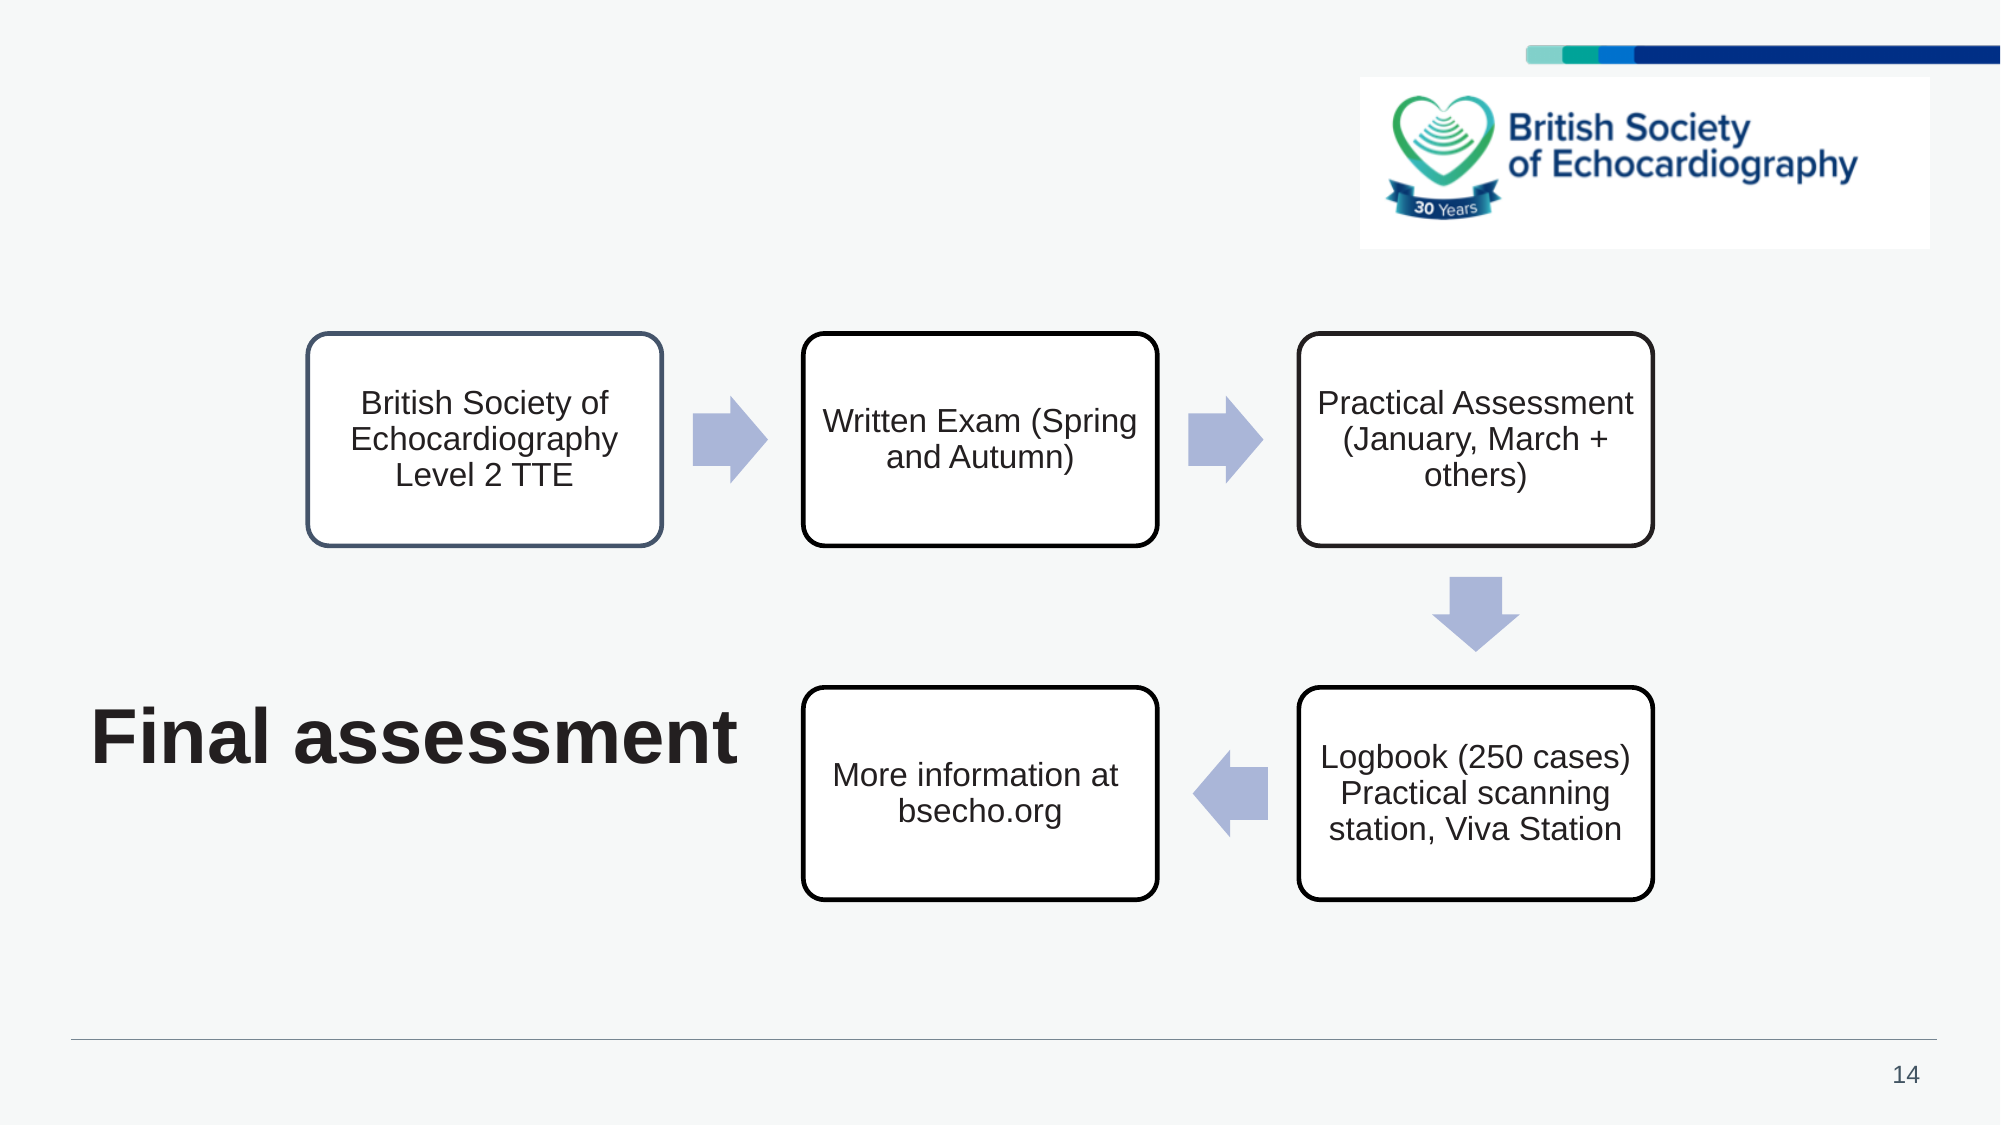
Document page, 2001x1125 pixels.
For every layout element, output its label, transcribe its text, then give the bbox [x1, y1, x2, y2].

text_box Logbook (250 cases) Practical scanning station, Viva Station [1298, 687, 1653, 900]
text_box [1188, 395, 1264, 484]
text_box Practical Assessment (January, March + others) [1298, 333, 1653, 546]
text_box [1432, 576, 1520, 652]
text_box Written Exam (Spring and Autumn) [803, 333, 1158, 546]
text_box British Society of Echocardiography Level 2 TTE [307, 333, 662, 546]
text_box More information at bsecho.org [803, 687, 1158, 900]
text_box [692, 395, 769, 484]
text_box [1192, 749, 1268, 838]
picture [1360, 77, 1930, 249]
title Final assessment [70, 70, 1942, 213]
